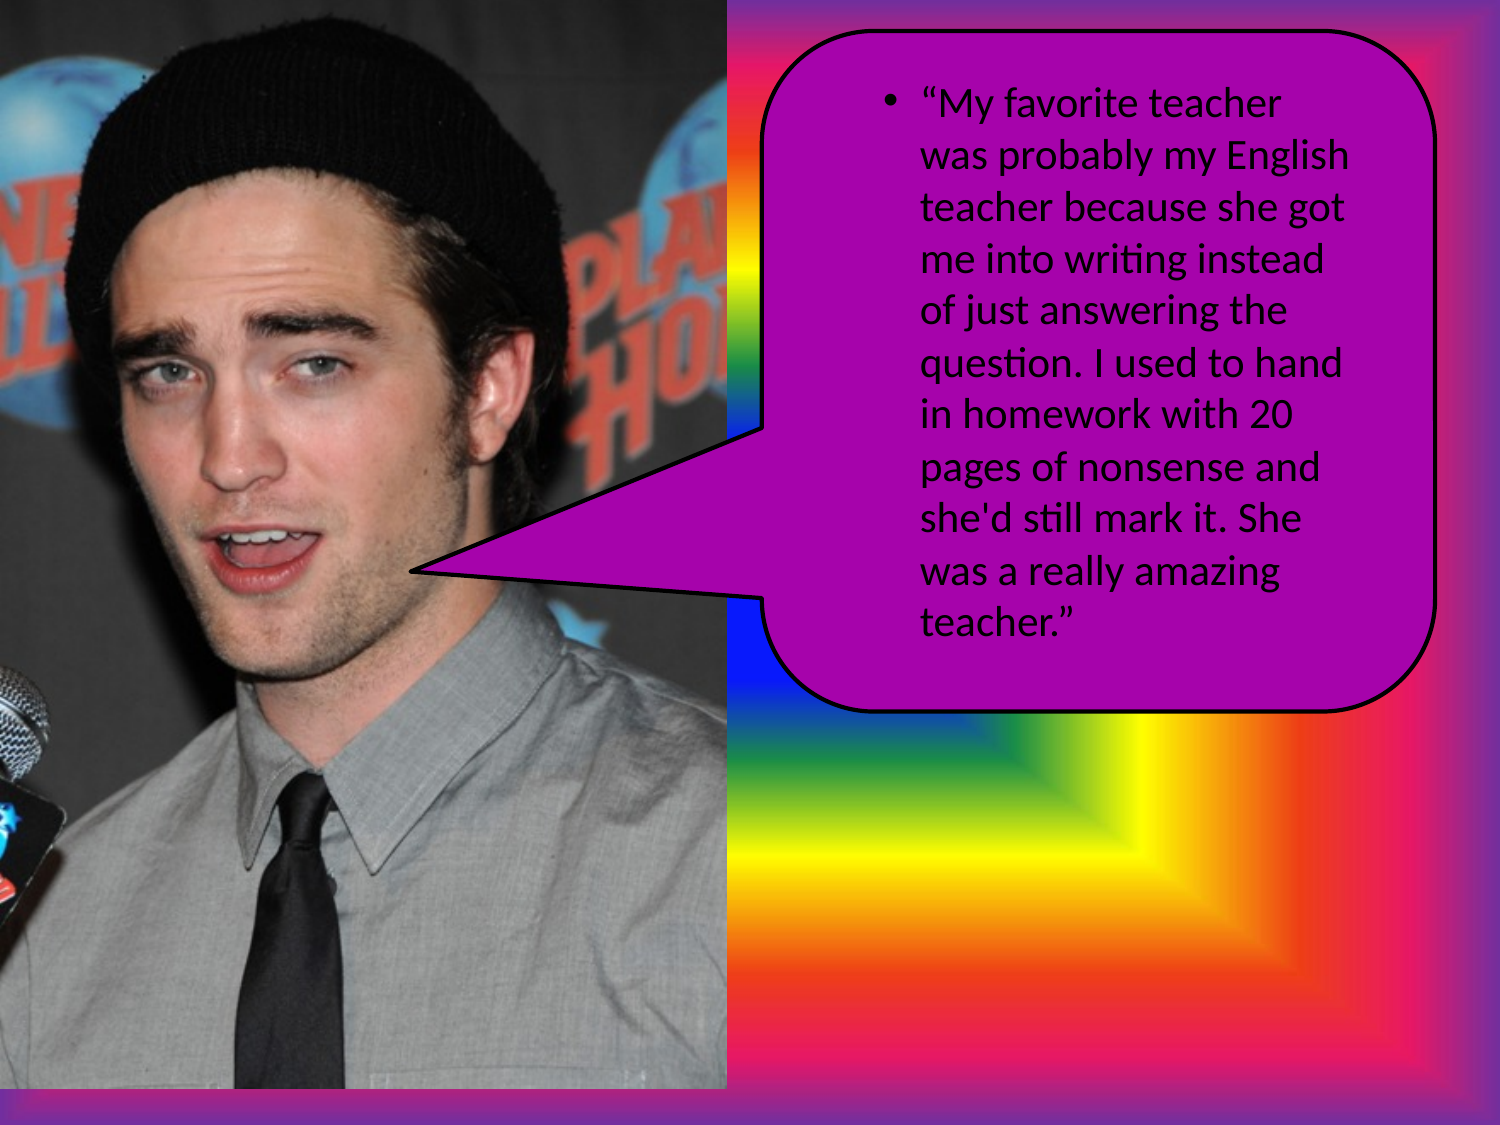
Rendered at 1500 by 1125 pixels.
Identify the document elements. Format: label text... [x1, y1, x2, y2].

picture [0, 0, 1500, 1125]
text_box [410, 30, 1436, 712]
list “My favorite teacher was probably my English teacher because she got me into writing instead of just answering the question. I used to hand in homework with 20 pages of nonsense and she'd still mark it. She was a really amazing teacher.” [868, 66, 1366, 710]
